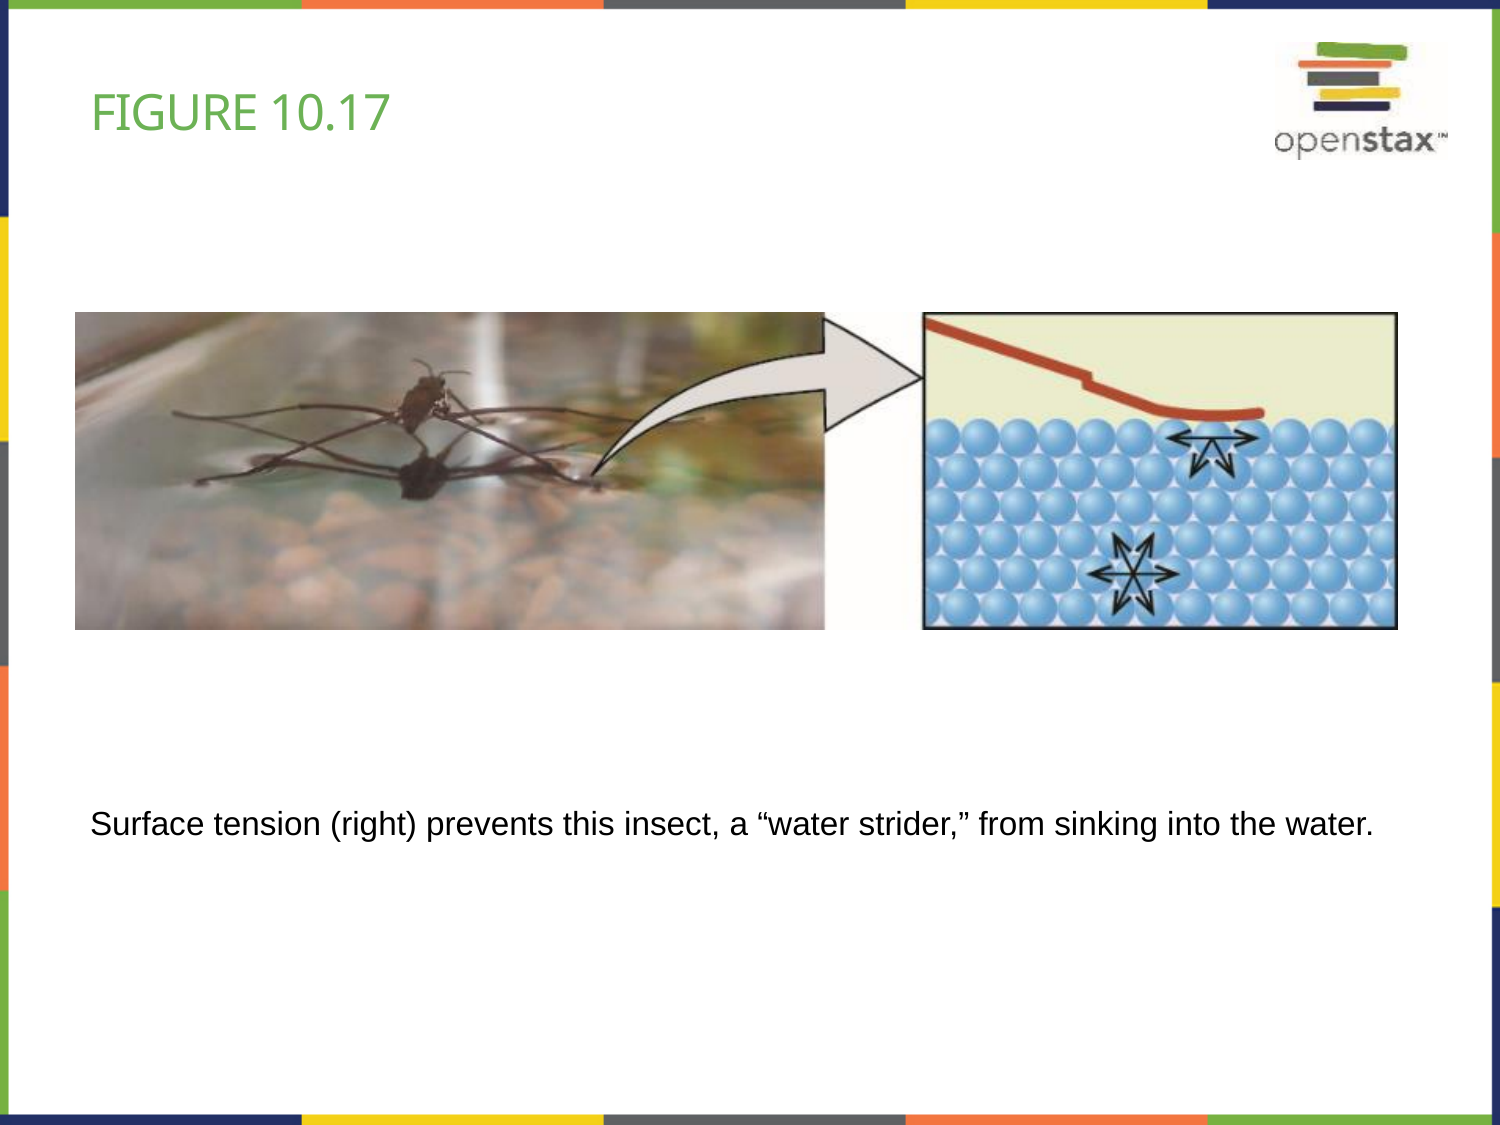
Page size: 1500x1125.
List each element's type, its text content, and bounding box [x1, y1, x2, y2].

picture [0, 0, 1500, 1125]
title Figure 10.17 [75, 39, 1398, 148]
list Surface tension (right) prevents this insect, a “water strider,” from sinking into the water. [75, 794, 1398, 986]
